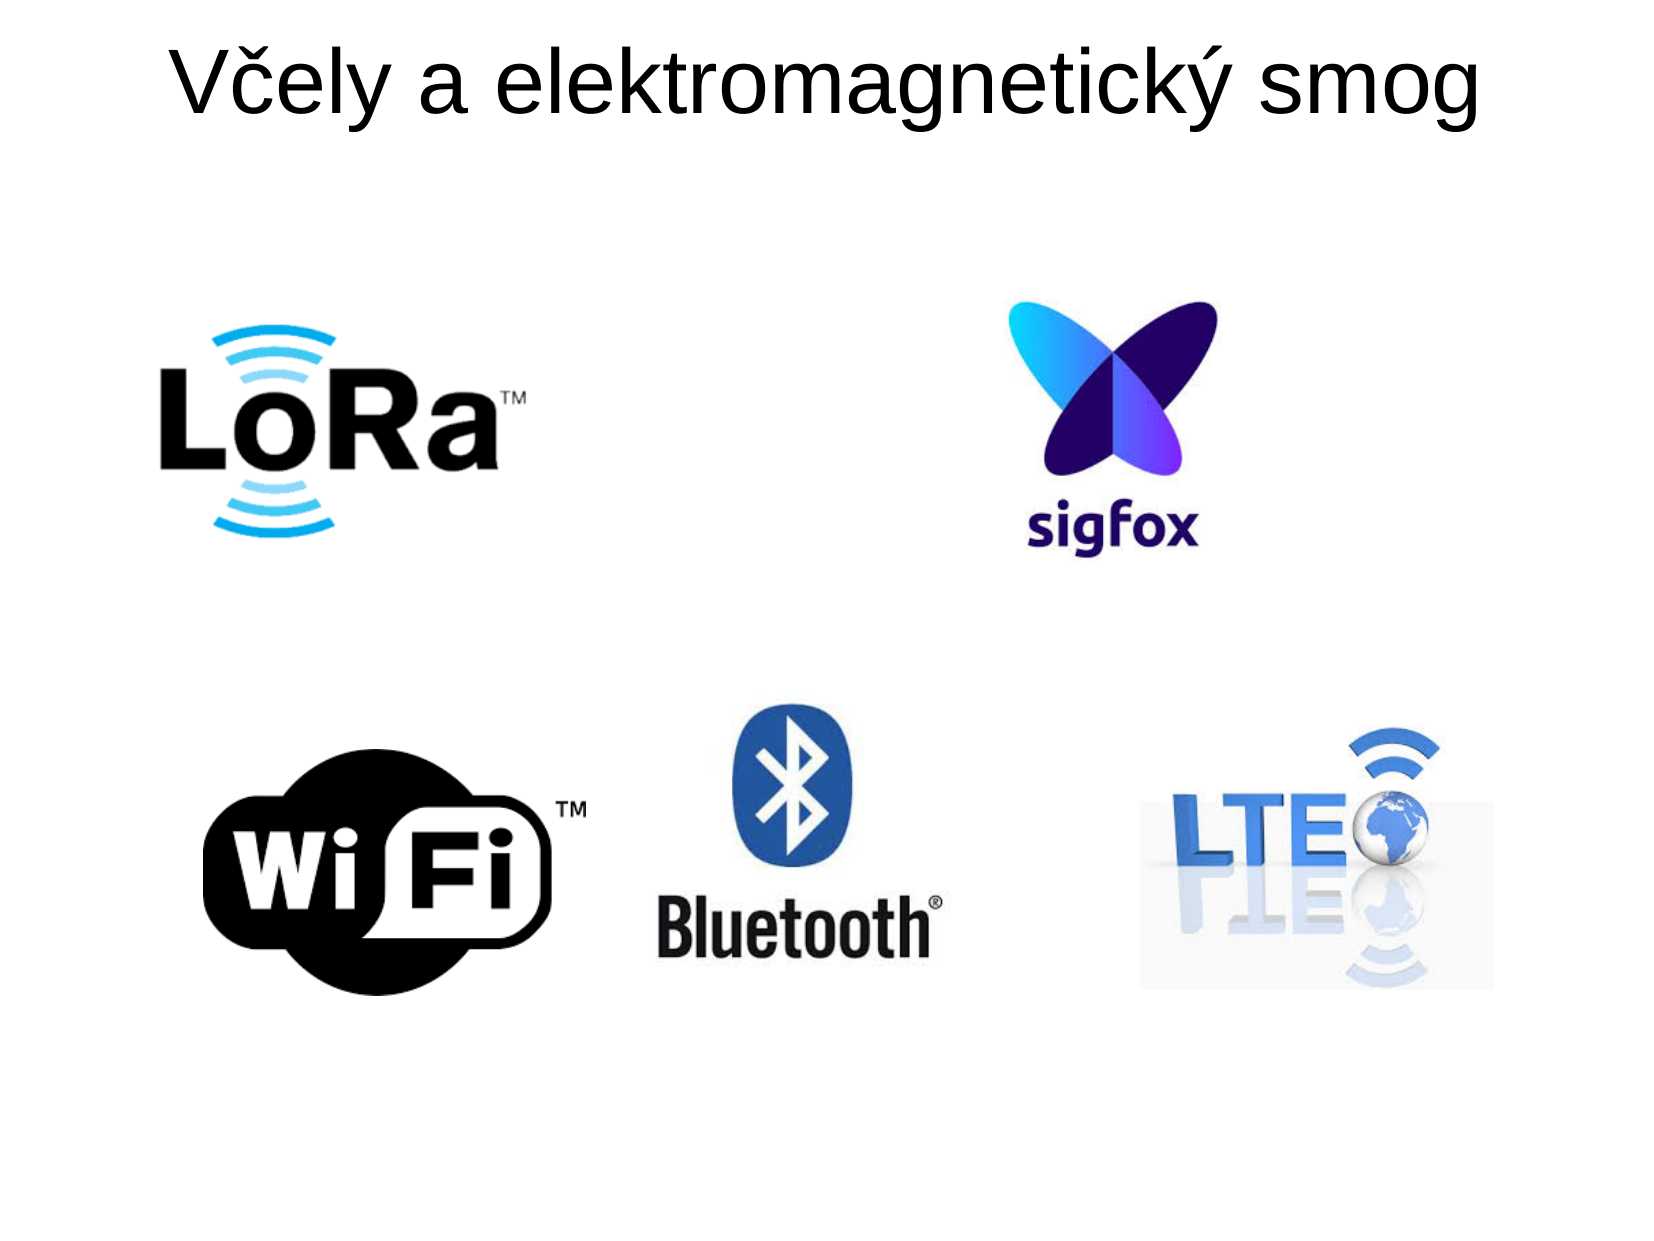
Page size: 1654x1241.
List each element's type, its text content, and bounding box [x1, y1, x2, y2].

picture [136, 314, 541, 547]
picture [645, 683, 952, 991]
picture [1140, 725, 1494, 991]
picture [203, 749, 586, 996]
picture [960, 278, 1267, 586]
title Včely a elektromagnetický smog [82, 30, 1571, 238]
